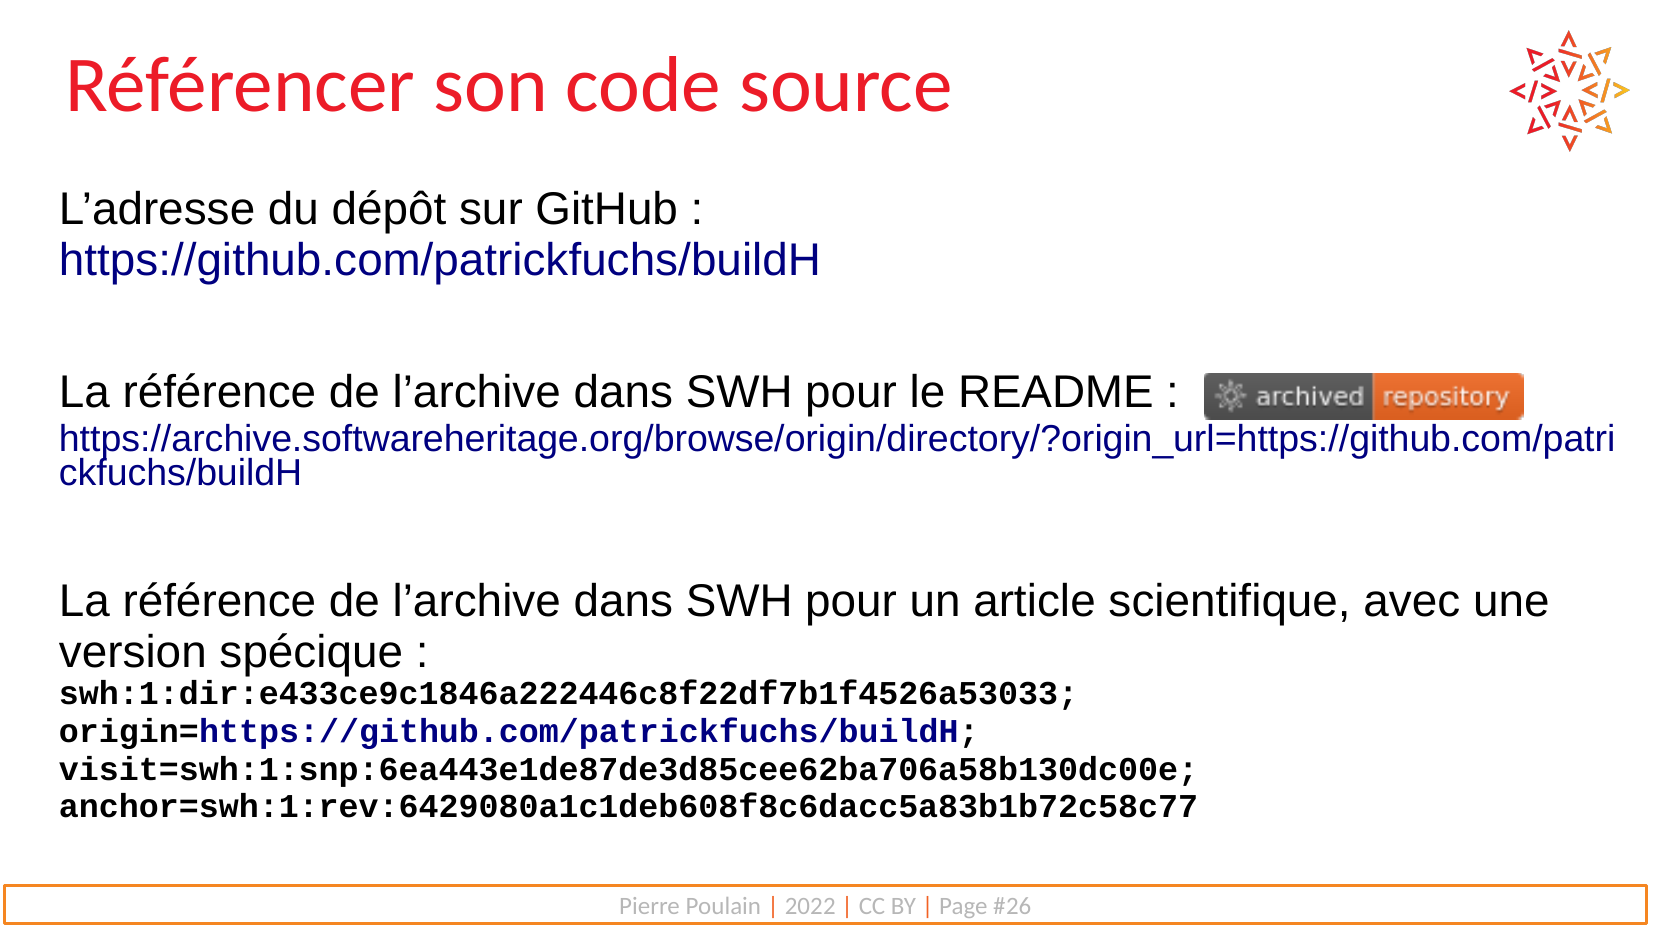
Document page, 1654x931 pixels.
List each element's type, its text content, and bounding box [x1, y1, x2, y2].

title Référencer son code source [64, 13, 1554, 169]
picture [1204, 373, 1524, 420]
picture [1554, 30, 1630, 152]
list L’adresse du dépôt sur GitHub : https://github.com/patrickfuchs/buildH La référence de l’archive dans SWH pour le README : https://archive.softwareheritage.org/browse/origin/directory/?origin_url=https://github.com/patrickfuchs/buildH La référence de l’archive dans SWH pour un article scientifique, avec une version spécique : swh:1:dir:e433ce9c1846a222446c8f22df7b1f4526a53033; origin=https://github.com/patrickfuchs/buildH; visit=swh:1:snp:6ea443e1de87de3d85cee62ba706a58b130dc00e; anchor=swh:1:rev:6429080a1c1deb608f8c6dacc5a83b1b72c58c77 [59, 183, 1619, 910]
